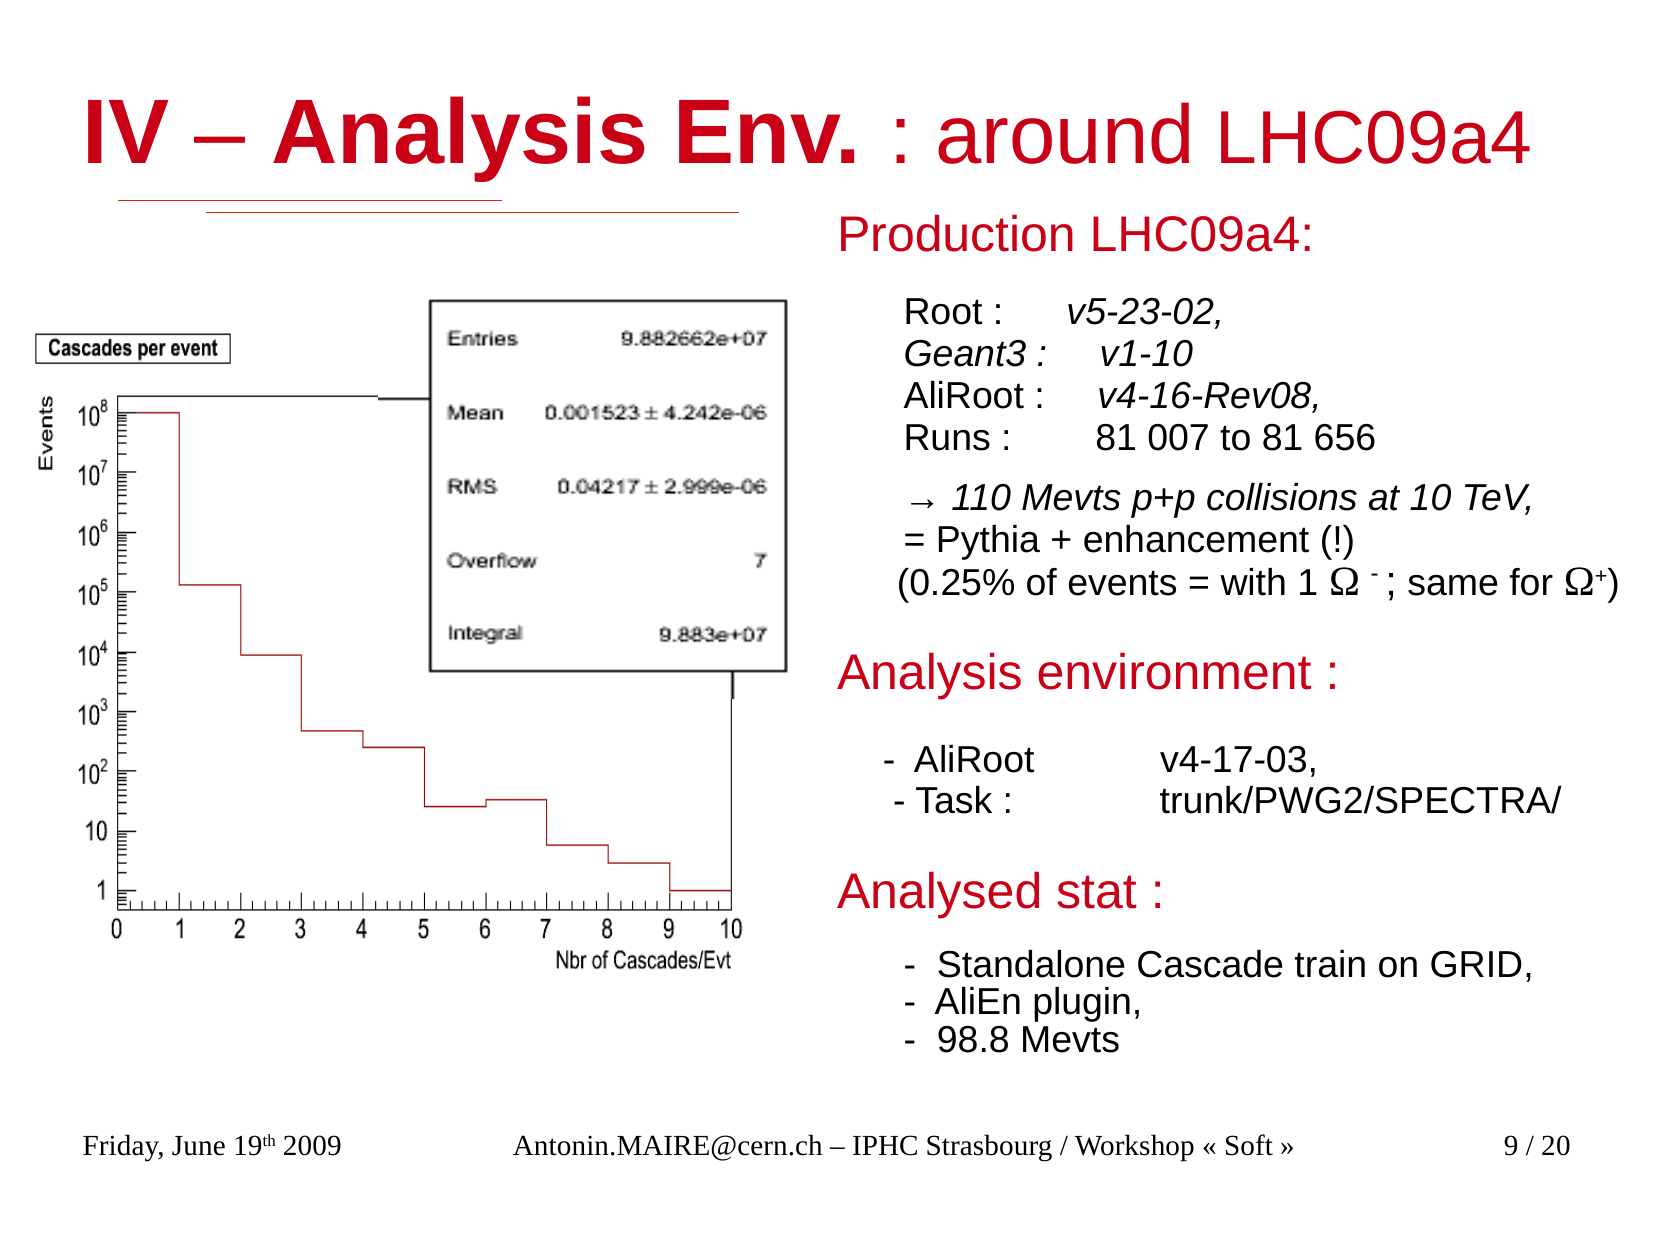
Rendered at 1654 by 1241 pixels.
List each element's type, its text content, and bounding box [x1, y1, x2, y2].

title IV – Analysis Env. : around LHC09a4 [82, 49, 1625, 207]
list Production LHC09a4: Root : v5-23-02, Geant3 : v1-10 AliRoot : v4-16-Rev08, Runs : 81 007 to 81 656 → 110 Mevts p+p collisions at 10 TeV, = Pythia + enhancement (!) (0.25% of events = with 1 Ω - ; same for Ω+) Analysis environment : - AliRoot v4-17-03, - Task : trunk/PWG2/SPECTRA/ Analysed stat : - Standalone Cascade train on GRID, - AliEn plugin, - 98.8 Mevts [809, 206, 1654, 1061]
picture [29, 296, 821, 981]
